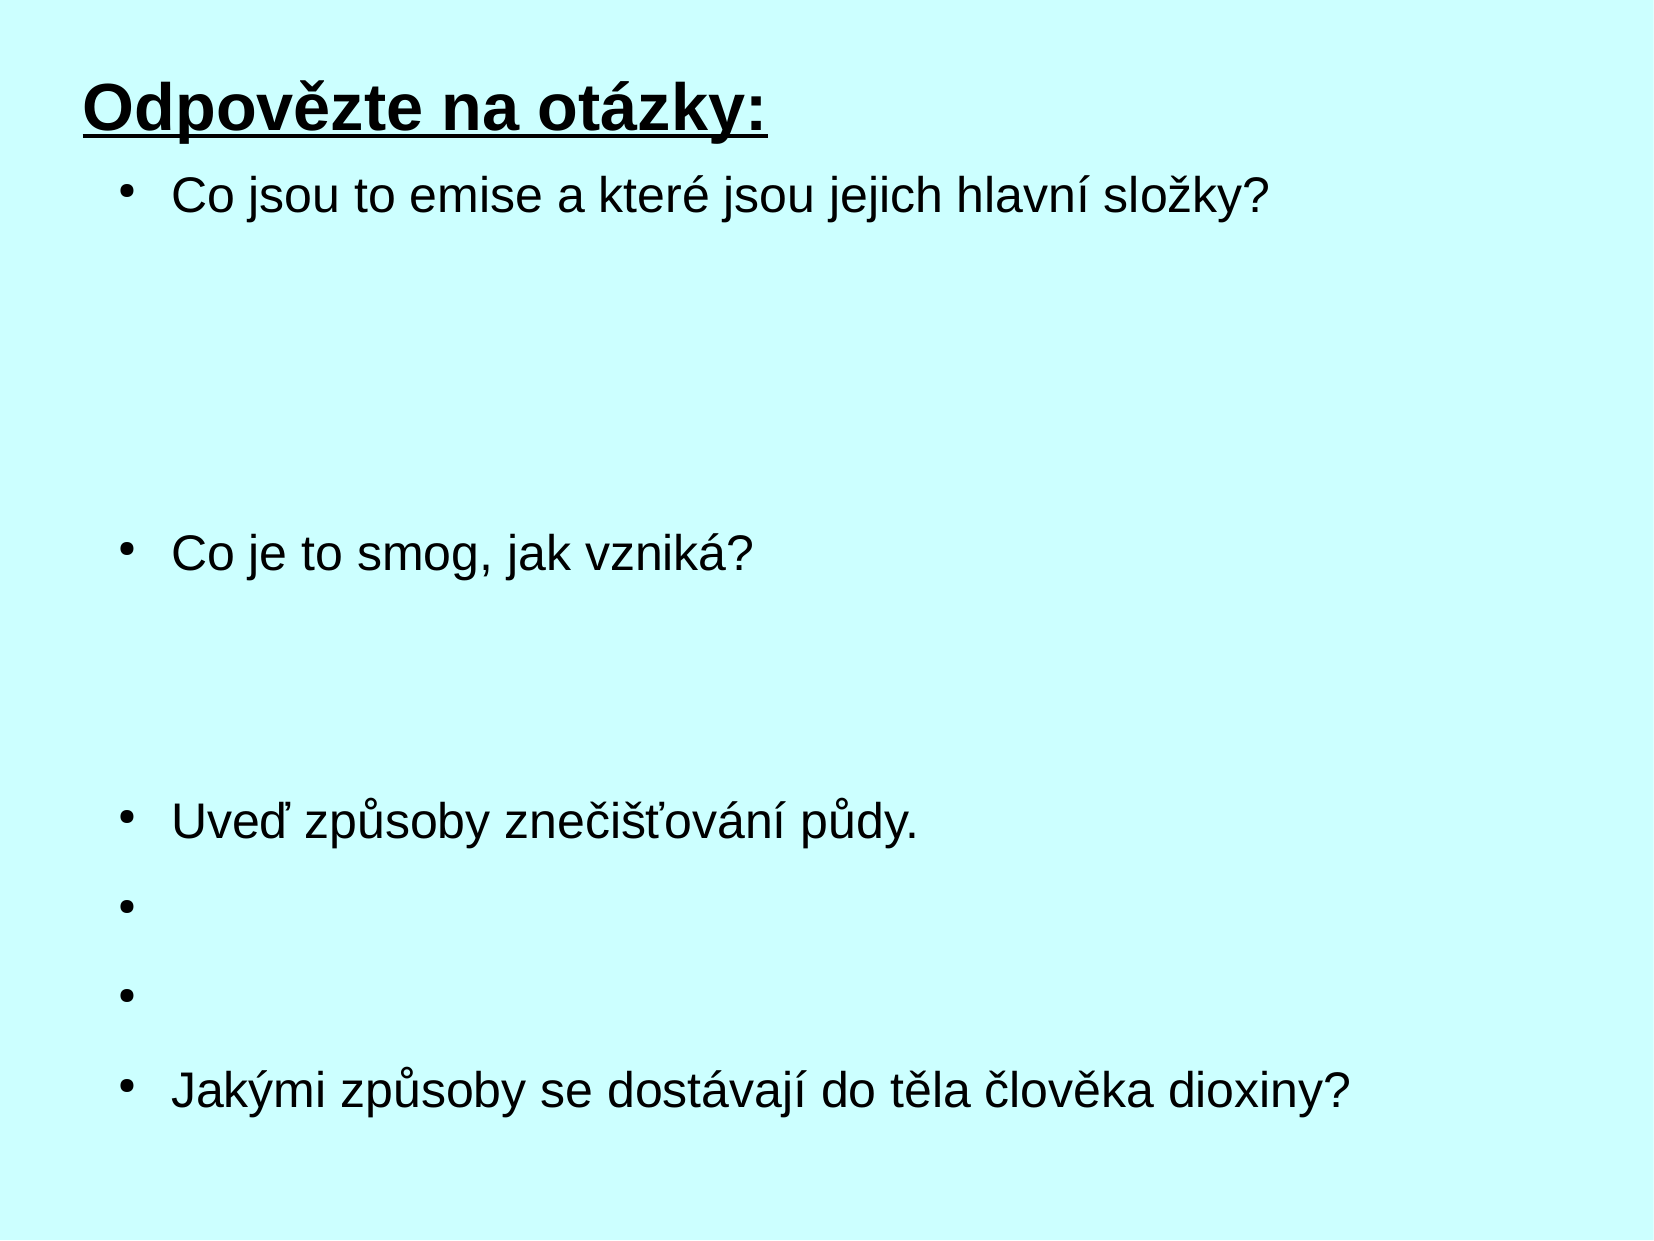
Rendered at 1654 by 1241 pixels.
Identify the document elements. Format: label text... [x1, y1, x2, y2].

title Odpovězte na otázky: [82, 0, 1571, 162]
list Co jsou to emise a které jsou jejich hlavní složky? Co je to smog, jak vzniká? Uveď způsoby znečišťování půdy. Jakými způsoby se dostávají do těla člověka dioxiny? [82, 162, 1571, 1241]
